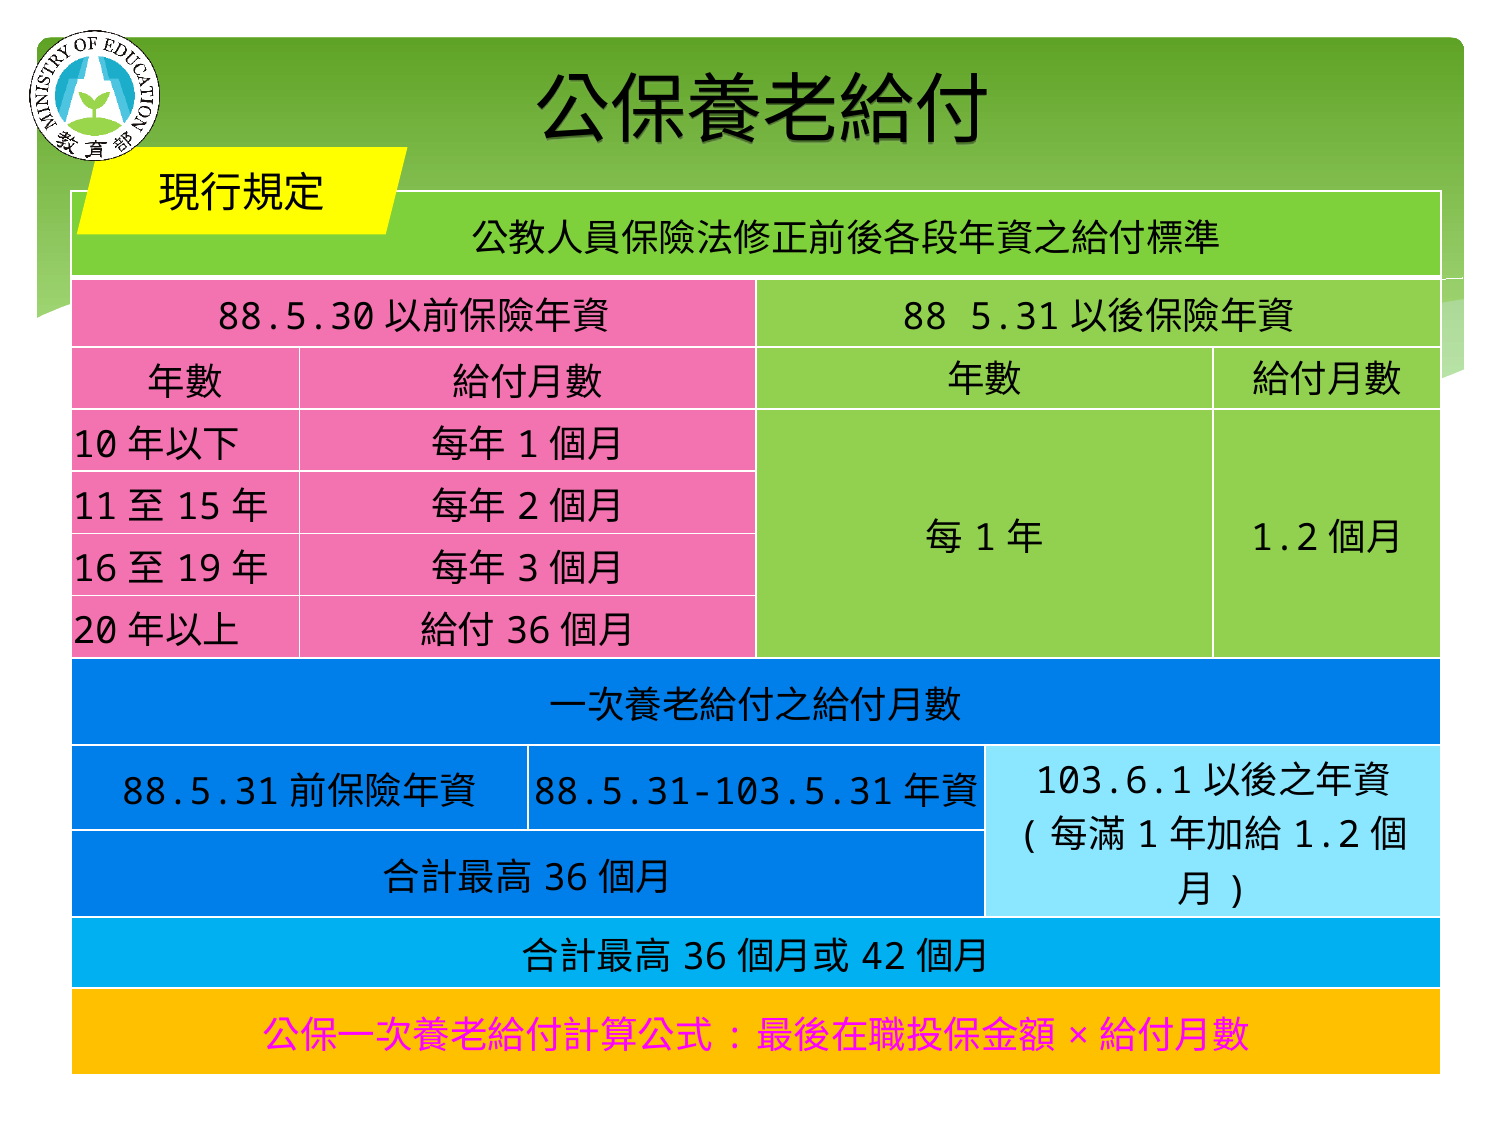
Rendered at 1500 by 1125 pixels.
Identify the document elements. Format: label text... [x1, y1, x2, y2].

table_cell 每年1個月 [300, 410, 755, 470]
title 公保養老給付 [160, 53, 1431, 160]
table_cell 88.5.30以前保險年資 [72, 280, 755, 346]
text_box 現行規定 [76, 147, 408, 235]
table_cell 每年2個月 [300, 472, 755, 533]
picture [29, 30, 160, 161]
table_cell 16至19年 [72, 534, 299, 595]
table_cell 88.5.31-103.5.31年資 [529, 746, 984, 829]
table_cell 88 5.31以後保險年資 [757, 280, 1440, 346]
table_cell 10年以下 [72, 410, 299, 470]
table_cell 103.6.1以後之年資 (每滿1年加給1.2個月) [986, 746, 1440, 916]
table_cell 每1年 [757, 410, 1212, 657]
table_cell 88.5.31前保險年資 [72, 746, 527, 829]
table_cell 合計最高36個月或42個月 [72, 918, 1440, 987]
table_cell 合計最高36個月 [72, 831, 984, 916]
table_cell 給付月數 [1214, 348, 1440, 408]
table_cell 年數 [757, 348, 1212, 408]
table_cell 公保一次養老給付計算公式:最後在職投保金額×給付月數 [72, 989, 1440, 1074]
table_cell 1.2個月 [1214, 410, 1440, 657]
table_cell 年數 [72, 348, 299, 408]
table_cell 20年以上 [72, 596, 299, 657]
table_header 公教人員保險法修正前後各段年資之給付標準 [72, 192, 1440, 275]
table_cell 一次養老給付之給付月數 [72, 659, 1440, 744]
table_cell 給付月數 [300, 348, 755, 408]
table_cell 每年3個月 [300, 534, 755, 595]
table_cell 11至15年 [72, 472, 299, 533]
table_cell 給付36個月 [300, 596, 755, 657]
